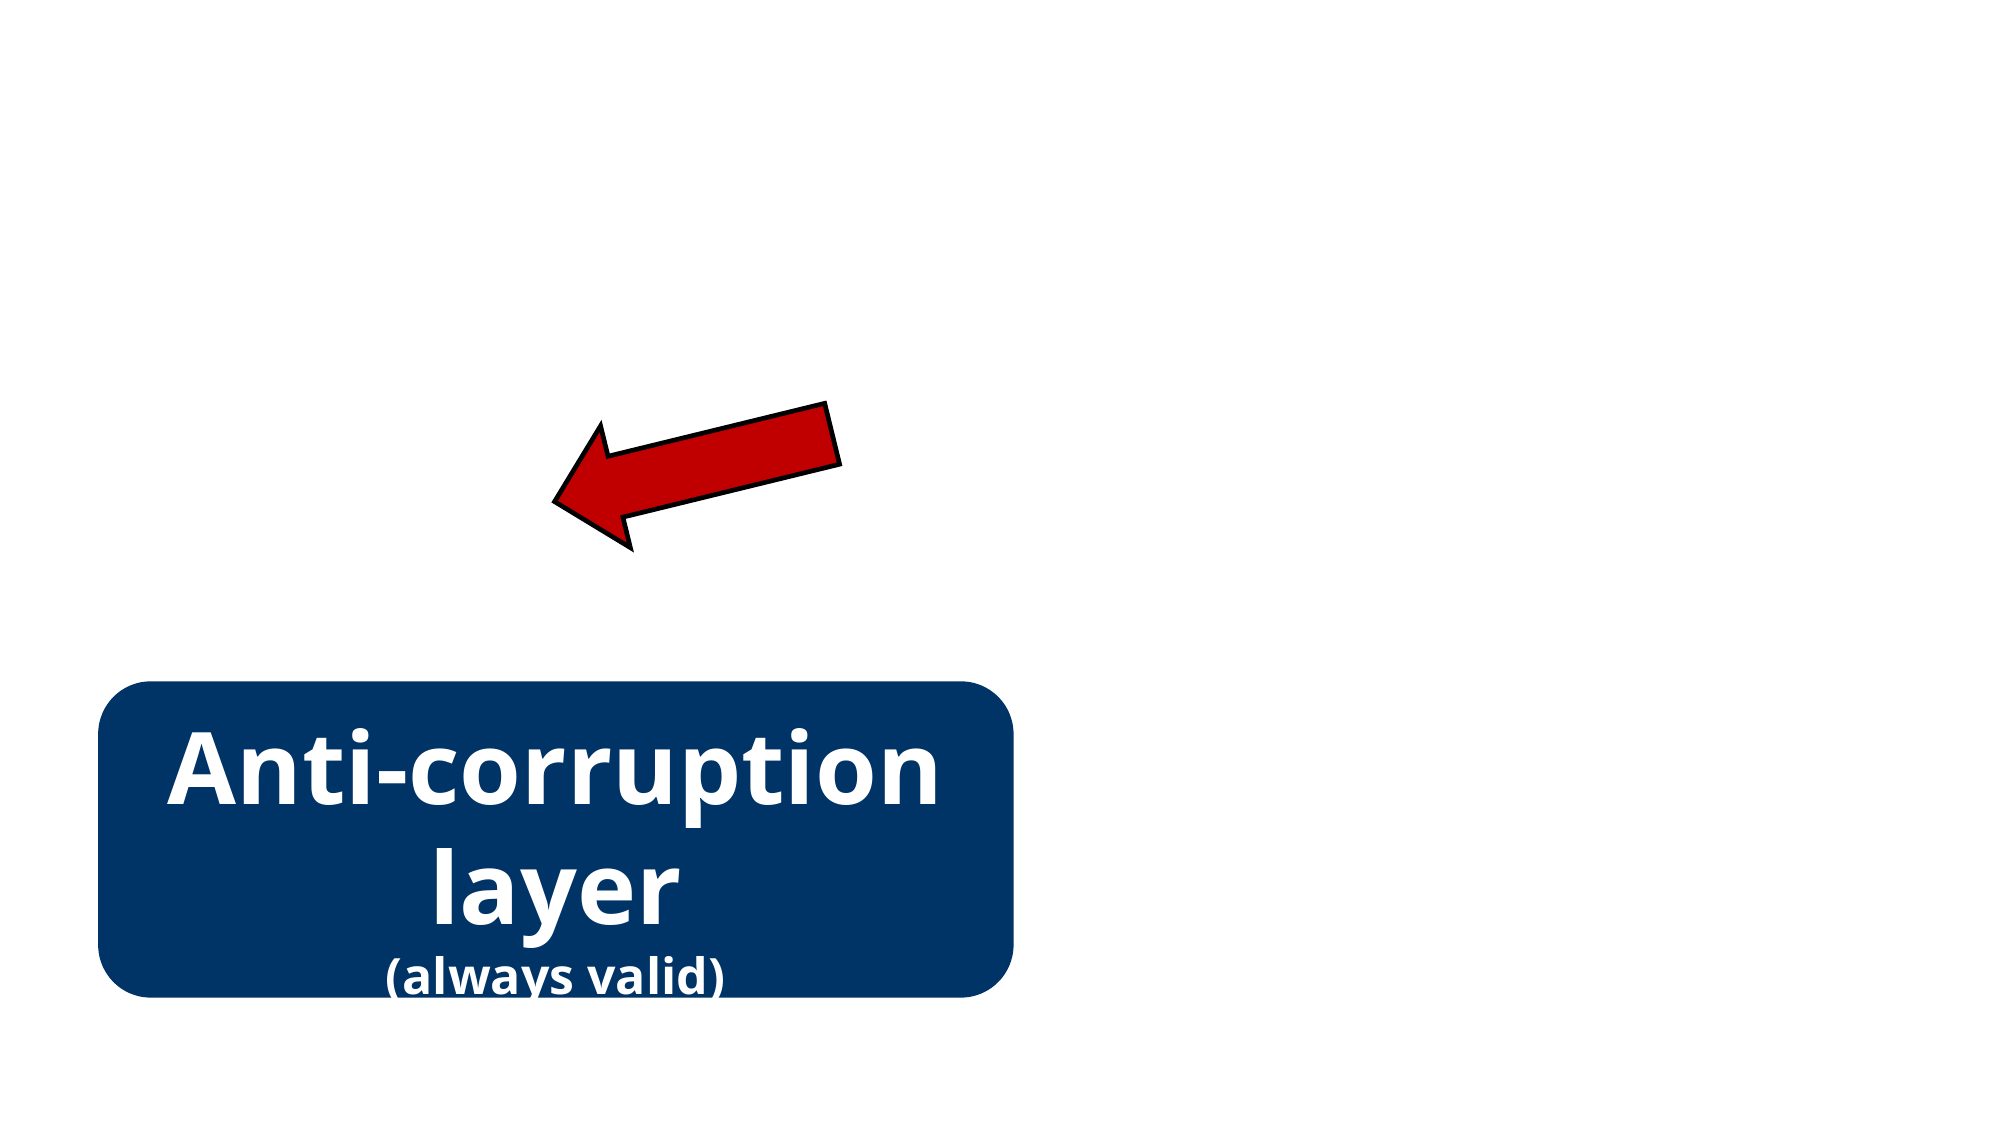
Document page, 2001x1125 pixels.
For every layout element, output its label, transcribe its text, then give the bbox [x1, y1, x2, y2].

text_box Anti-corruption layer (always valid) [98, 681, 1014, 998]
text_box [554, 403, 840, 548]
